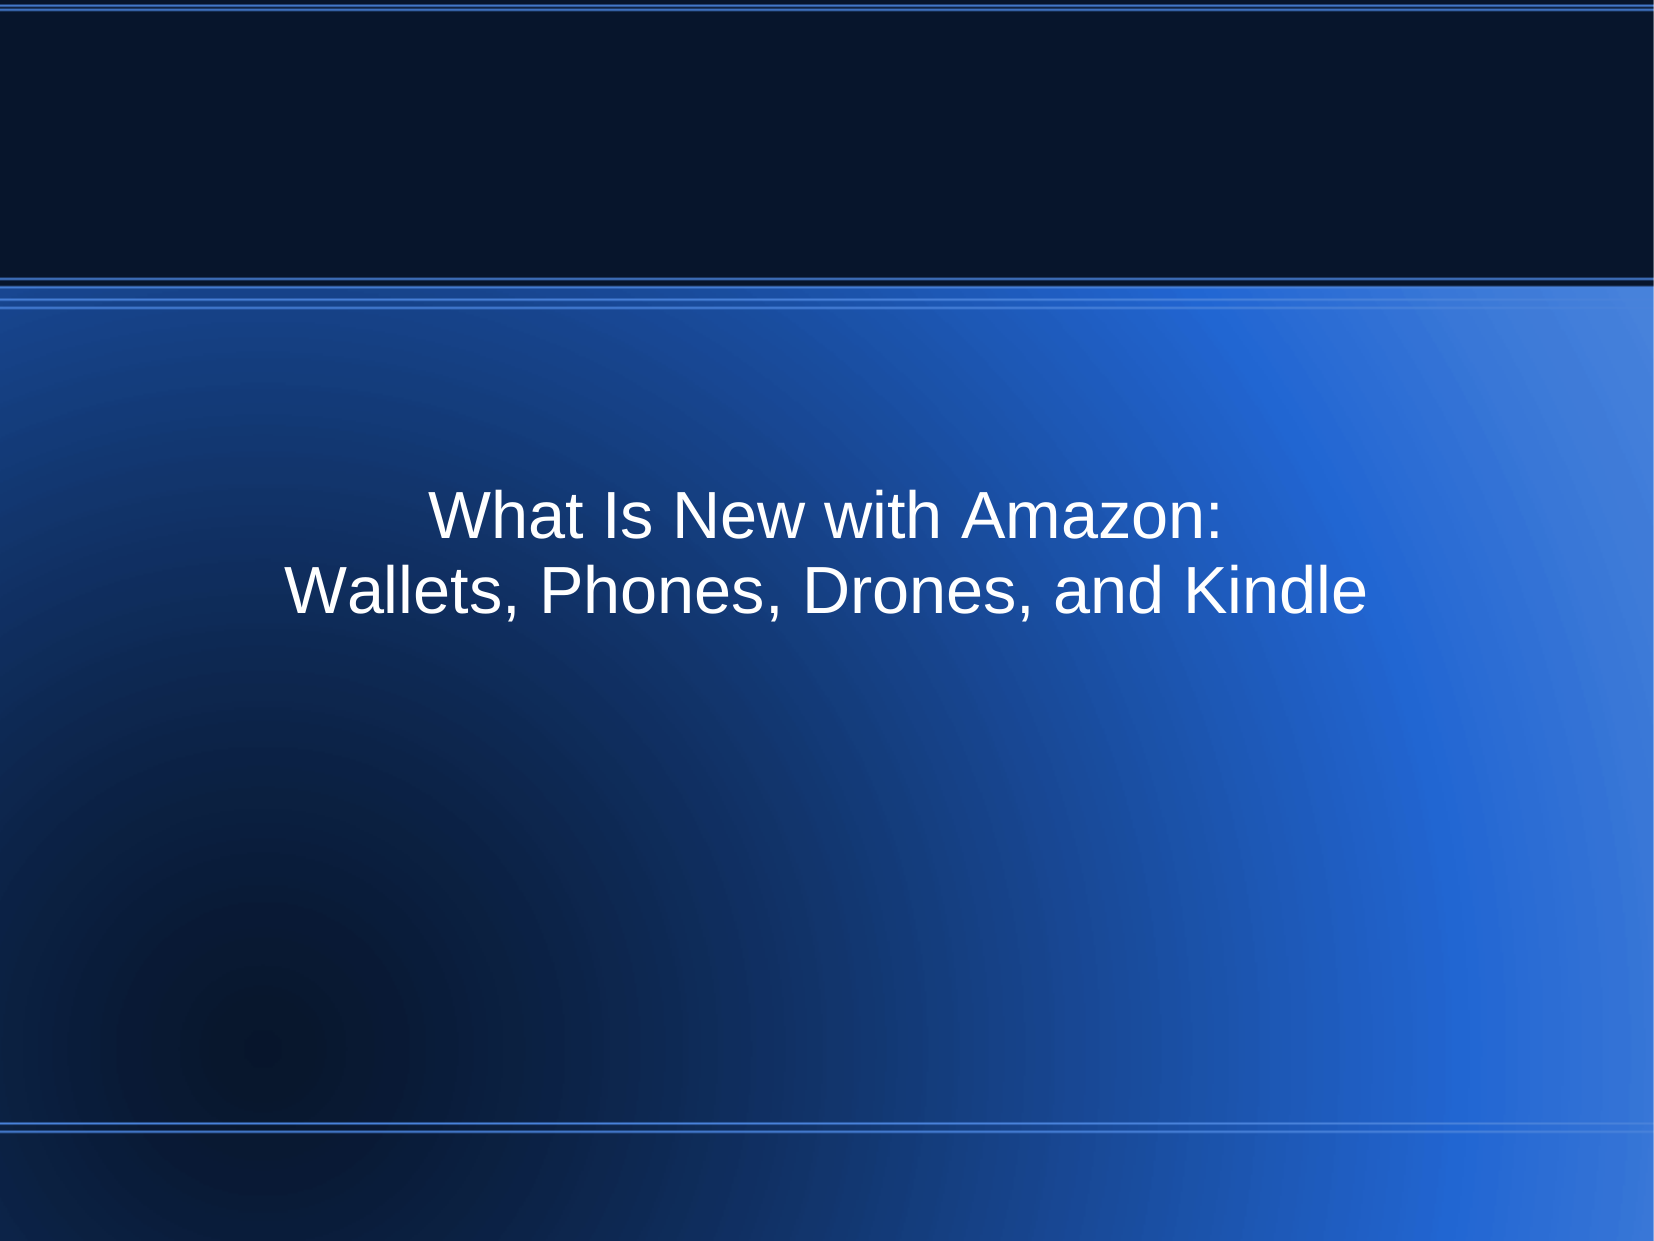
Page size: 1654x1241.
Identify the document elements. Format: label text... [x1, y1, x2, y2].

picture [0, 0, 1654, 1241]
subtitle What Is New with Amazon: Wallets, Phones, Drones, and Kindle [82, 49, 1571, 1058]
